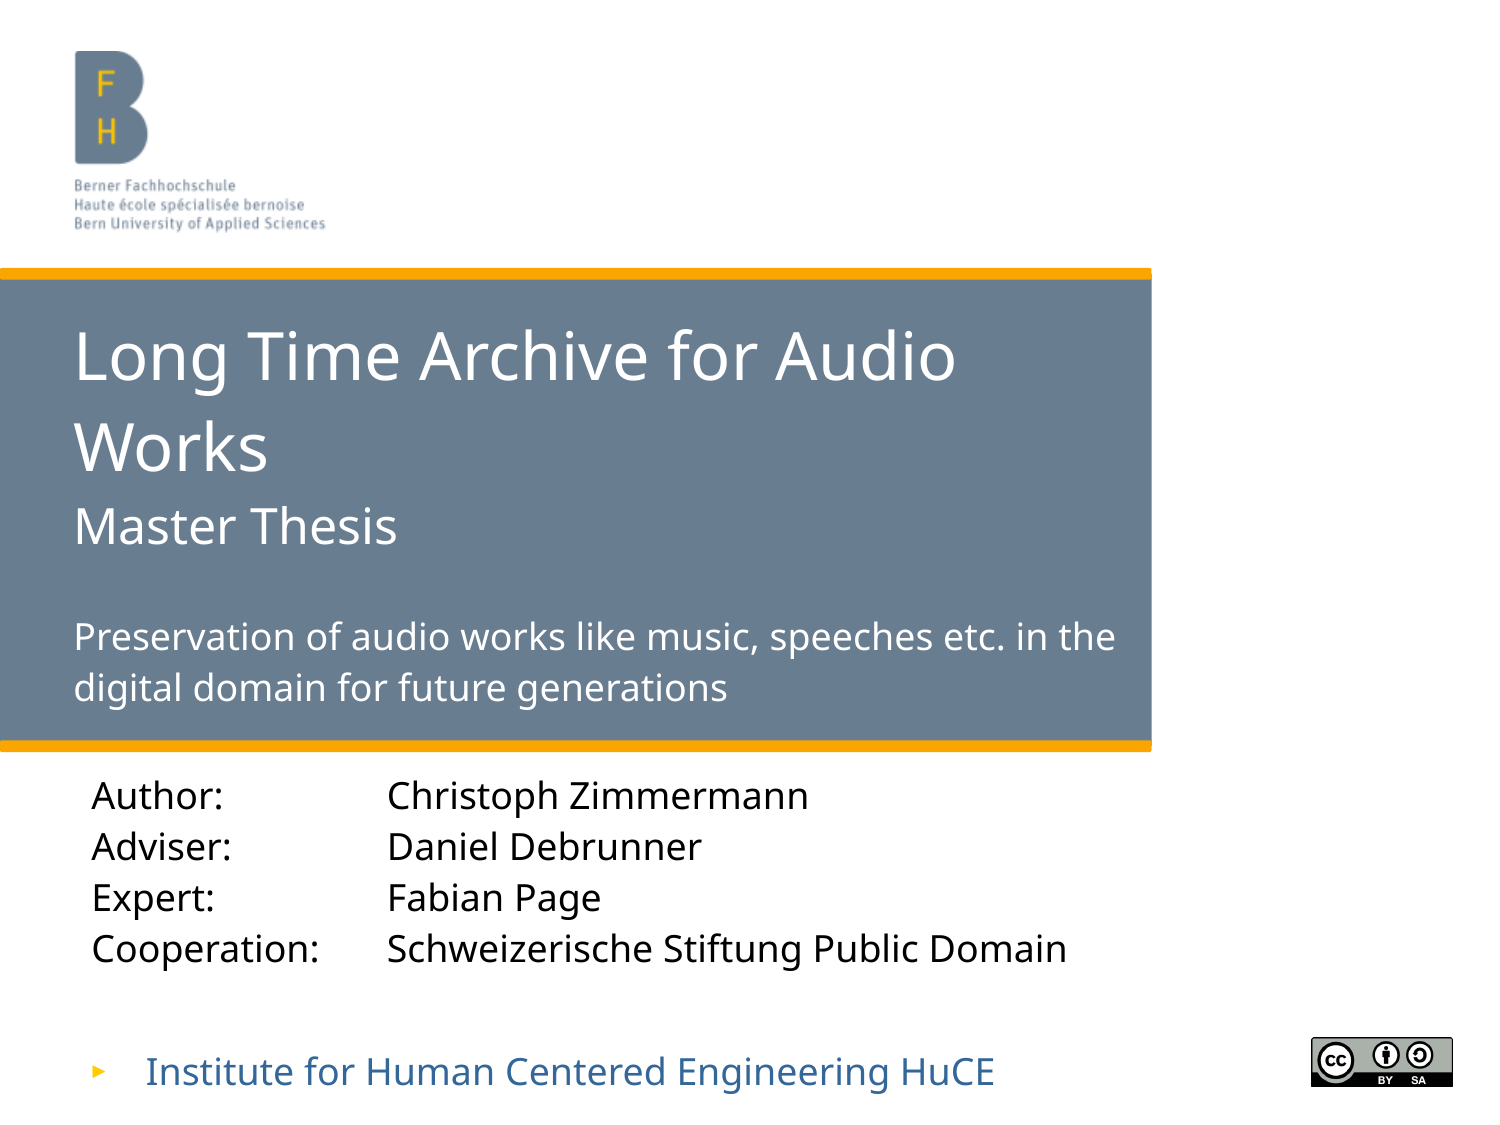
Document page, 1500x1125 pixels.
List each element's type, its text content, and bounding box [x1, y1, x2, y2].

list Institute for Human Centered Engineering HuCE [75, 1045, 1425, 1104]
title Long Time Archive for Audio Works Master Thesis Preservation of audio works like music, speeches etc. in the digital domain for future generations [73, 283, 1158, 739]
text_box Author: Christoph Zimmermann Adviser: Daniel Debrunner Expert: Fabian Page Cooperation: Schweizerische Stiftung Public Domain [76, 761, 1353, 1008]
picture [74, 51, 326, 233]
picture [1311, 1037, 1453, 1087]
